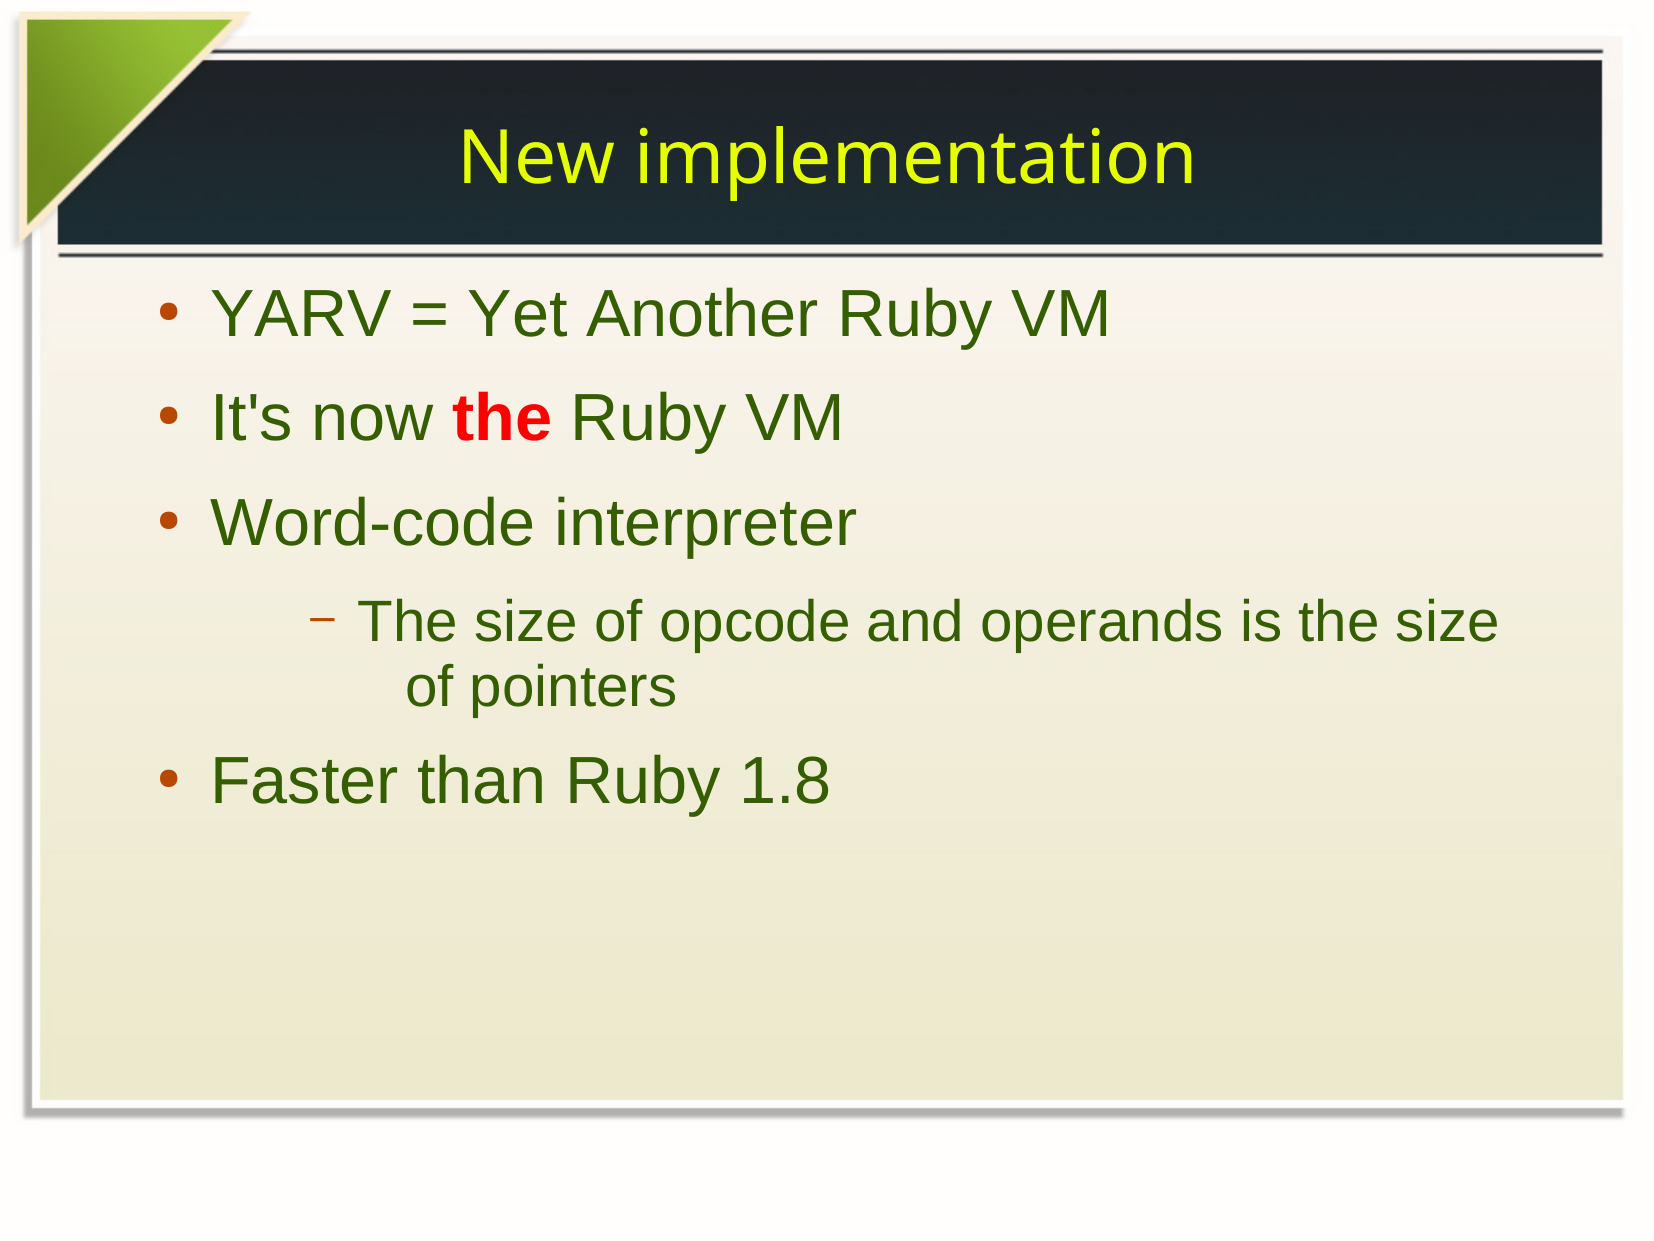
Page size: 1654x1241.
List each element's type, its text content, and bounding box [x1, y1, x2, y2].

list YARV = Yet Another Ruby VM It's now the Ruby VM Word-code interpreter The size of opcode and operands is the size of pointers Faster than Ruby 1.8 [121, 276, 1534, 1087]
title New implementation [121, 73, 1534, 237]
picture [0, 0, 1654, 1241]
